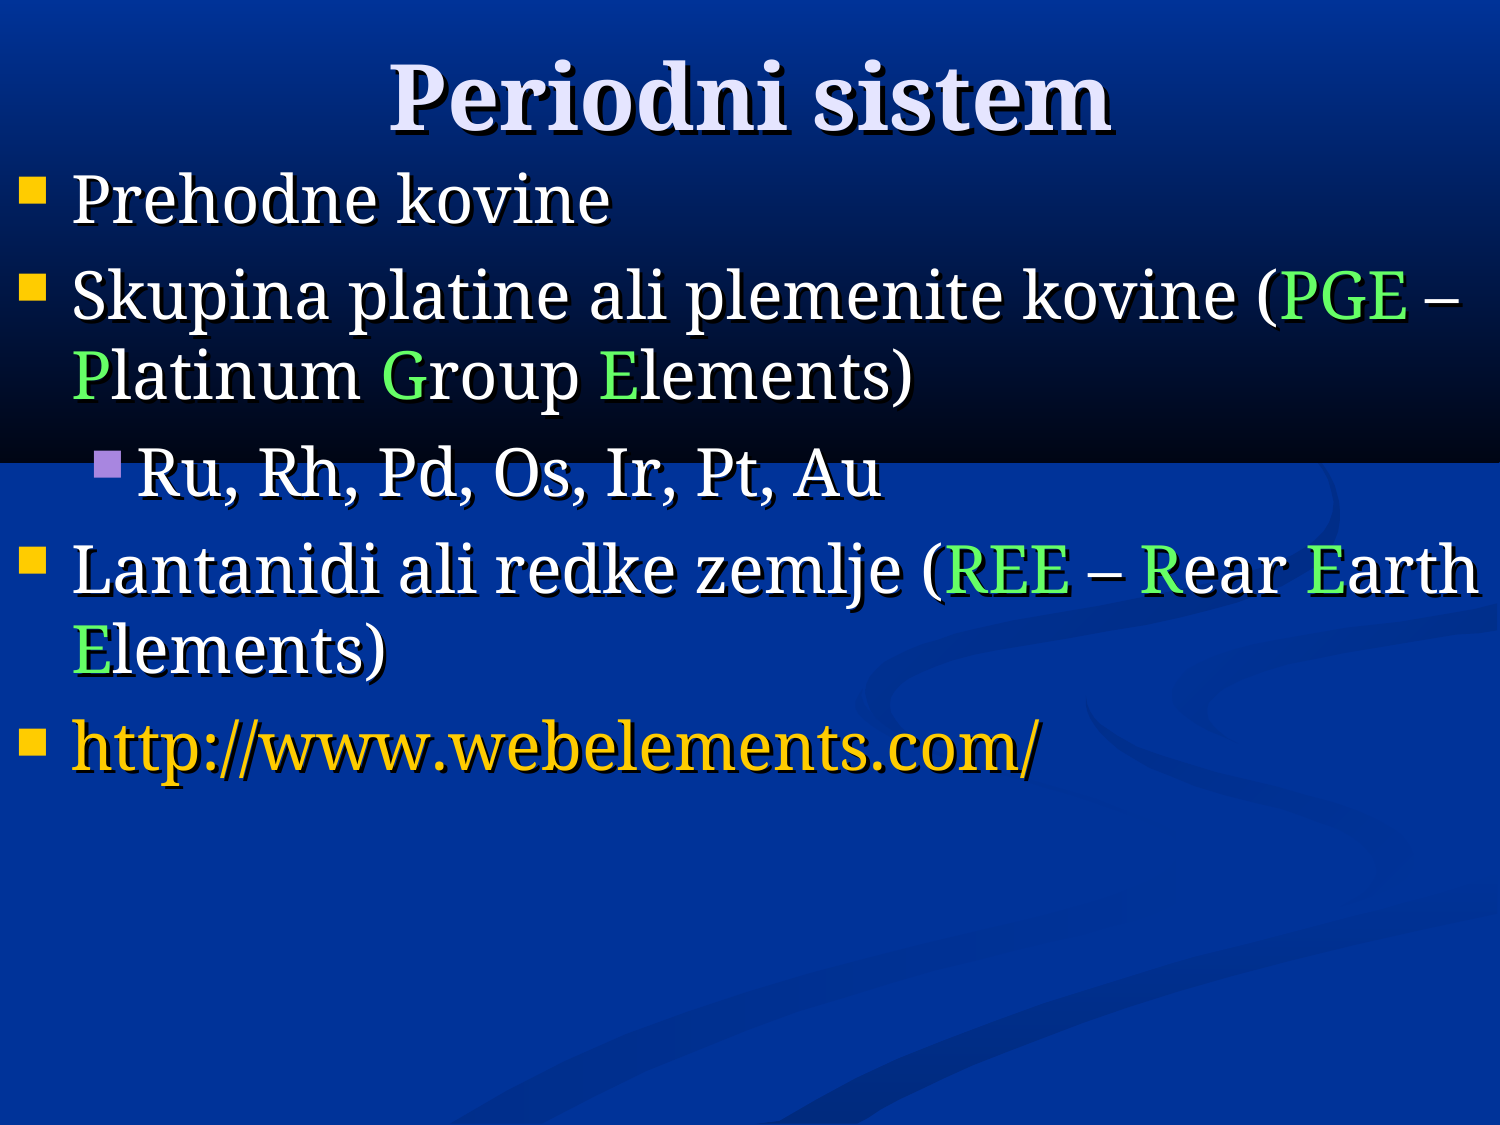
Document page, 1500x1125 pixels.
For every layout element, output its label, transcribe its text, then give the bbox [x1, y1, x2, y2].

title Periodni sistem [76, 0, 1427, 148]
list Prehodne kovine Skupina platine ali plemenite kovine (PGE – Platinum Group Elements) Ru, Rh, Pd, Os, Ir, Pt, Au Lantanidi ali redke zemlje (REE – Rear Earth Elements) http://www.webelements.com/ [0, 148, 1500, 917]
